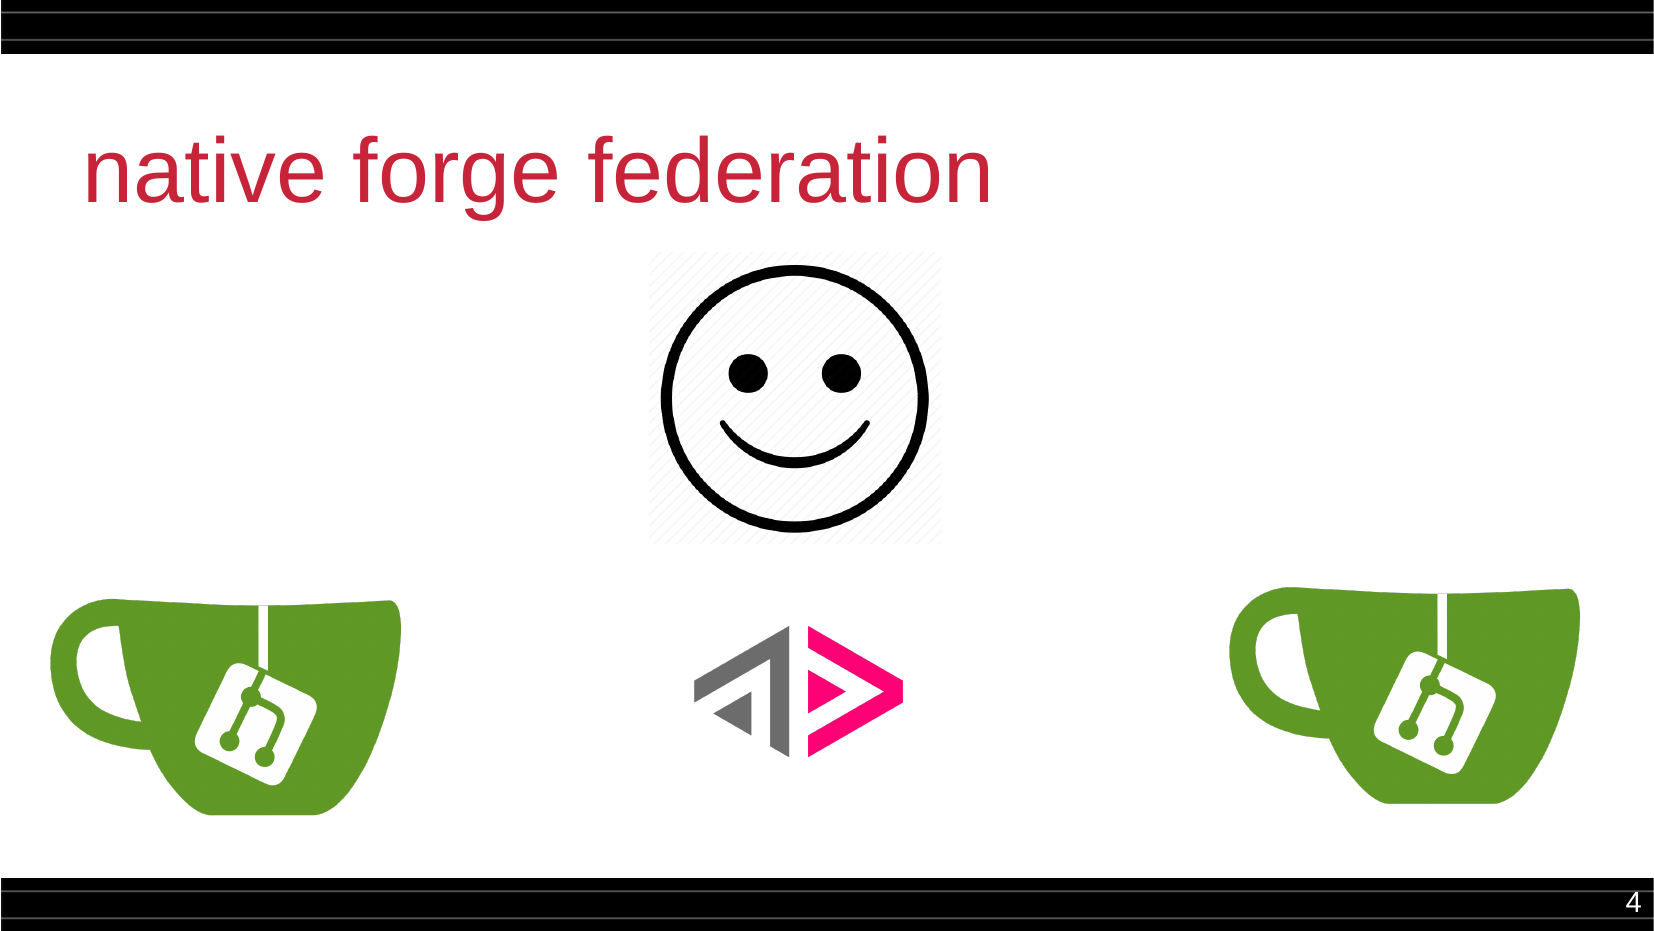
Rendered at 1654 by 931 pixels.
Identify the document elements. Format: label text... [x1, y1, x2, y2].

title native forge federation [82, 92, 1571, 249]
picture [1, 878, 1654, 931]
picture [649, 252, 941, 544]
picture [1226, 507, 1583, 865]
picture [47, 519, 404, 877]
picture [1, 0, 1654, 54]
picture [673, 566, 924, 817]
